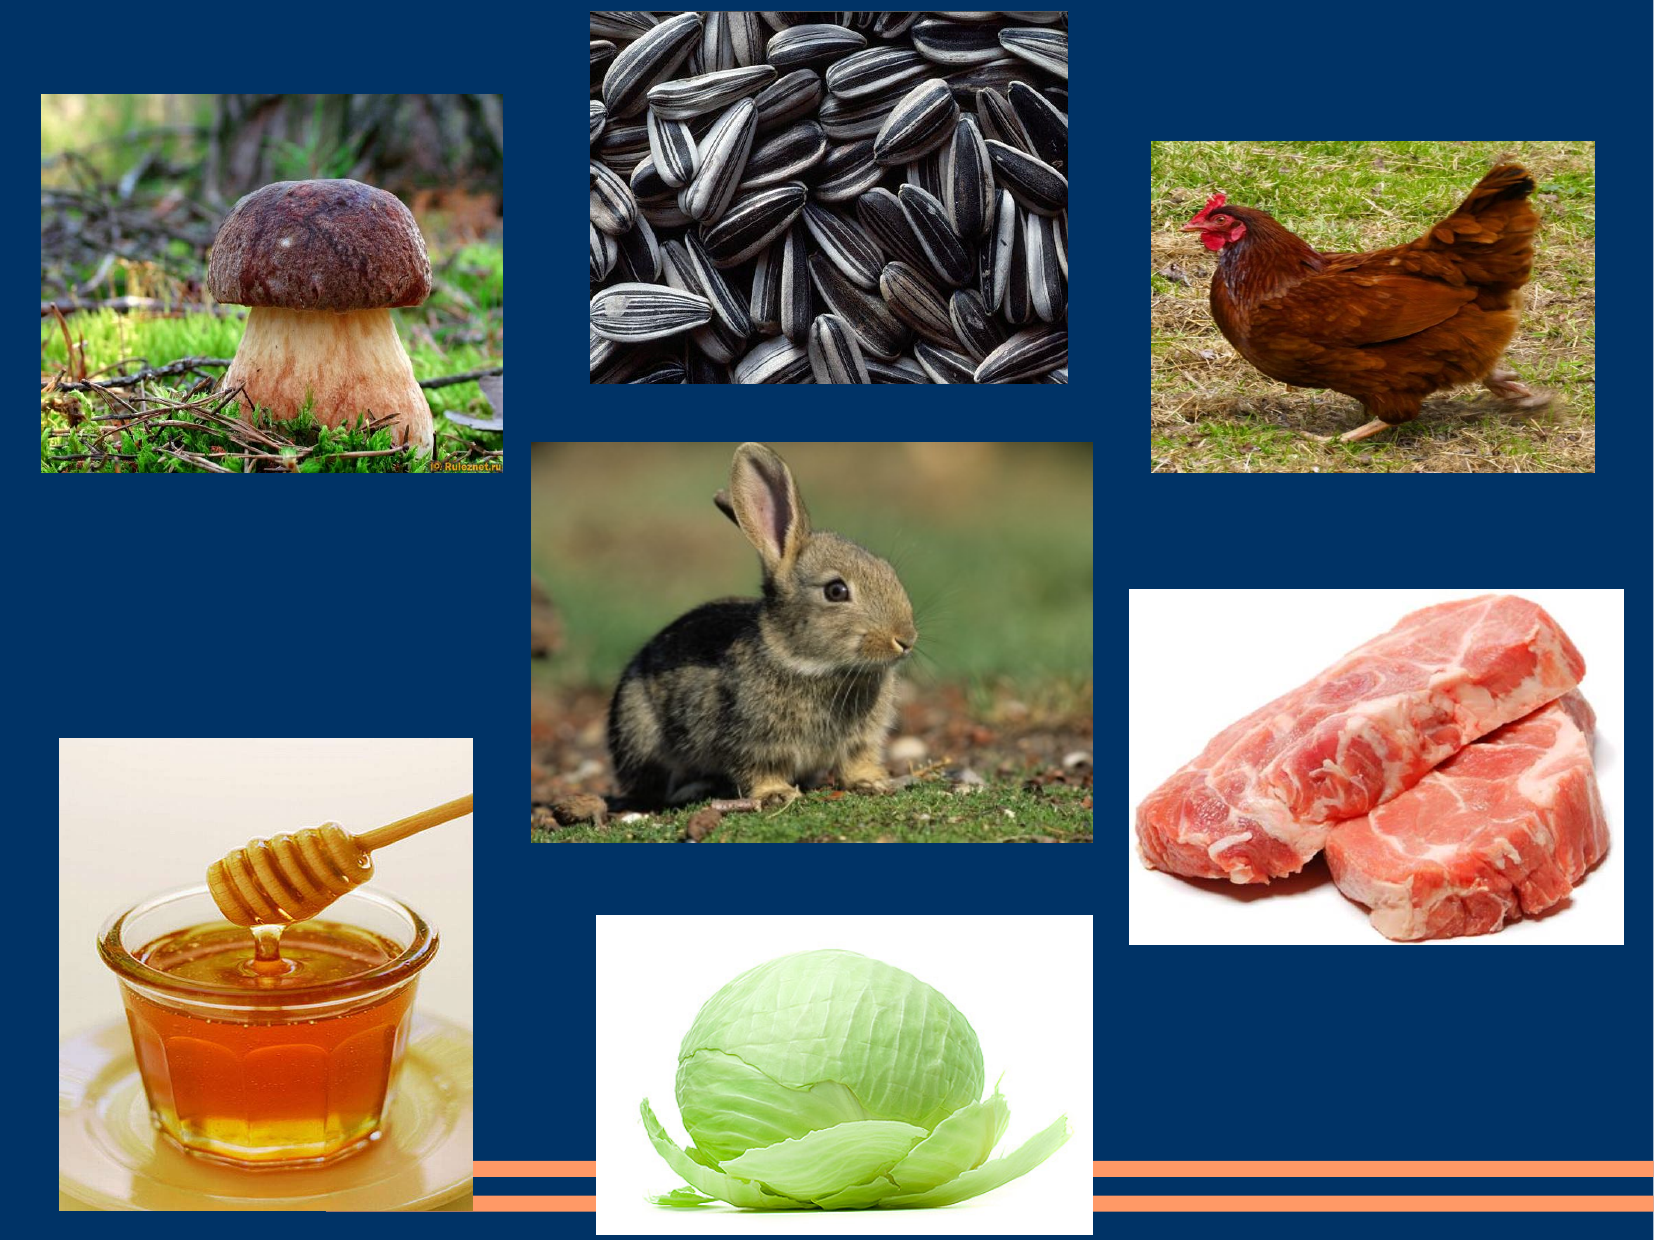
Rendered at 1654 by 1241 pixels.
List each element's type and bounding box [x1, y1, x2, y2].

picture [531, 442, 1093, 843]
picture [1129, 589, 1624, 945]
picture [41, 94, 503, 473]
picture [59, 738, 473, 1211]
picture [596, 915, 1093, 1235]
picture [590, 11, 1068, 384]
picture [1151, 141, 1595, 473]
